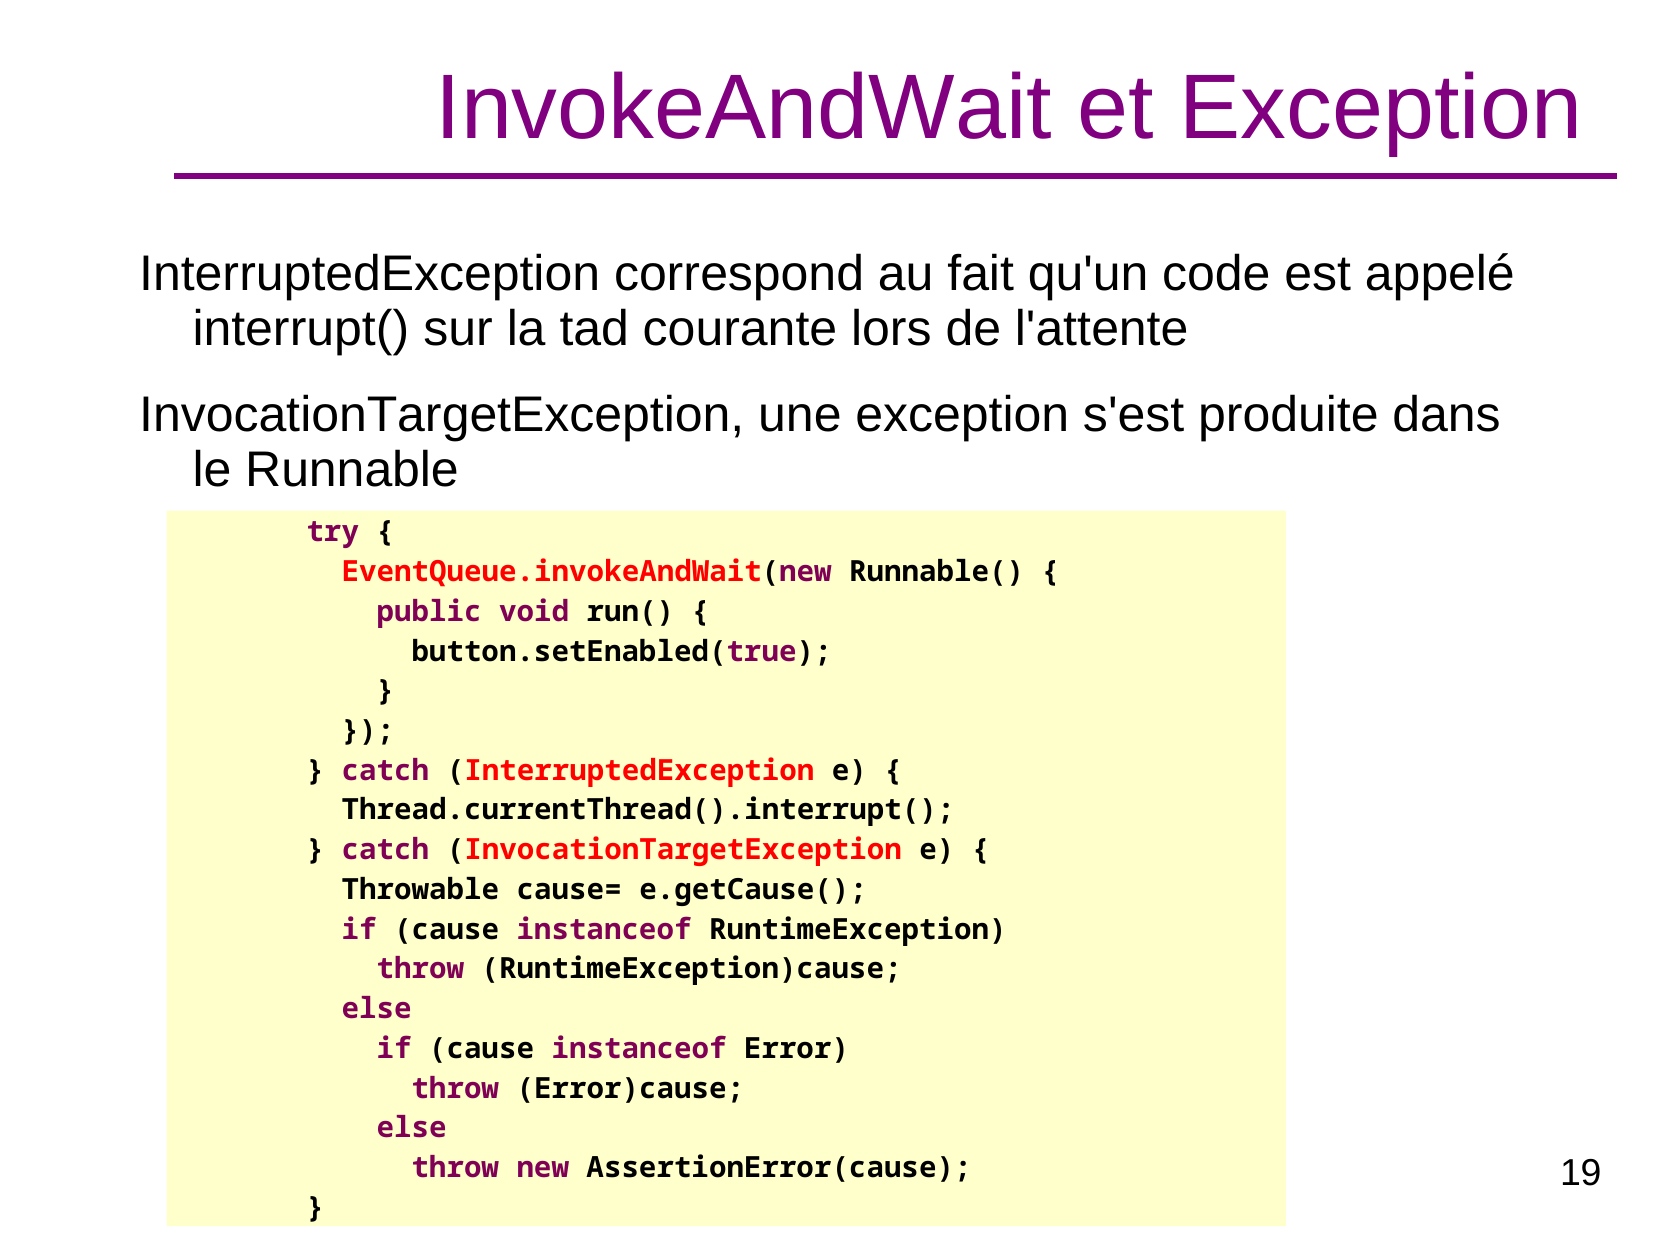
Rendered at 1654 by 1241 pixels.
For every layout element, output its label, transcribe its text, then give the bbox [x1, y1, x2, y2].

text_box try { EventQueue.invokeAndWait(new Runnable() { public void run() { button.setEnabled(true); } }); } catch (InterruptedException e) { Thread.currentThread().interrupt(); } catch (InvocationTargetException e) { Throwable cause= e.getCause(); if (cause instanceof RuntimeException) throw (RuntimeException)cause; else if (cause instanceof Error) throw (Error)cause; else throw new AssertionError(cause); } [166, 510, 1286, 1115]
title InvokeAndWait et Exception [84, 55, 1584, 159]
list InterruptedException correspond au fait qu'un code est appelé interrupt() sur la tad courante lors de l'attente InvocationTargetException, une exception s'est produite dans le Runnable [121, 244, 1534, 498]
